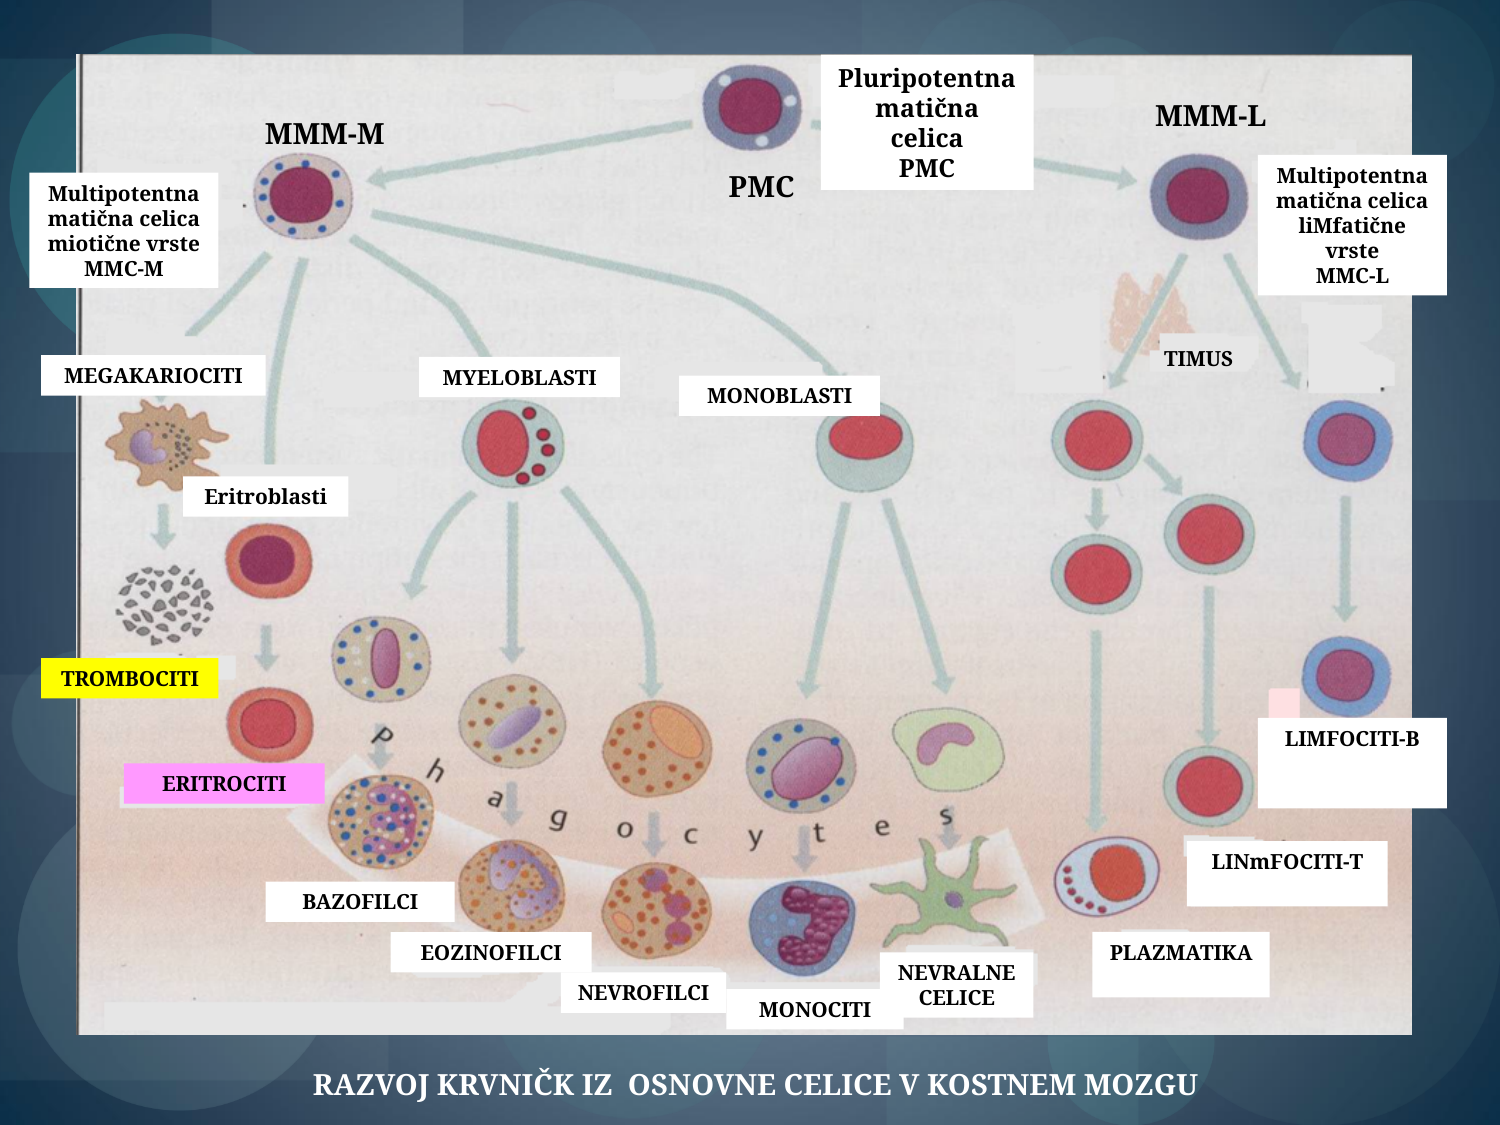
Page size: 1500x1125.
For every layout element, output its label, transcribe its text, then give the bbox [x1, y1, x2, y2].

text_box BAZOFILCI [265, 881, 455, 922]
text_box MMM-L [1139, 90, 1282, 141]
text_box MYELOBLASTI [419, 356, 620, 398]
text_box MMM-M [230, 107, 420, 158]
text_box LIMFOCITI-B [1257, 717, 1447, 809]
text_box PLAZMATIKA [1092, 931, 1270, 998]
text_box TIMUS [1139, 338, 1258, 379]
picture [0, 0, 1500, 1125]
text_box LINmFOCITI-T [1186, 841, 1388, 907]
text_box Multipotentna matična celica miotične vrste MMC-M [29, 172, 219, 288]
text_box Multipotentna matična celica liMfatične vrste MMC-L [1257, 154, 1447, 296]
text_box Pluripotentna matična celica PMC [820, 54, 1034, 190]
text_box RAZVOJ KRVNIČK IZ OSNOVNE CELICE V KOSTNEM MOZGU [123, 1058, 1388, 1109]
text_box TROMBOCITI [41, 658, 219, 699]
text_box NEVRALNE CELICE [879, 952, 1034, 1018]
text_box ERITROCITI [123, 763, 325, 804]
text_box Eritroblasti [183, 476, 349, 517]
text_box NEVROFILCI [560, 972, 727, 1013]
text_box MONOBLASTI [679, 375, 880, 416]
text_box PMC [702, 160, 821, 212]
text_box EOZINOFILCI [390, 932, 592, 973]
text_box MONOCITI [726, 989, 904, 1030]
text_box MEGAKARIOCITI [41, 355, 266, 396]
